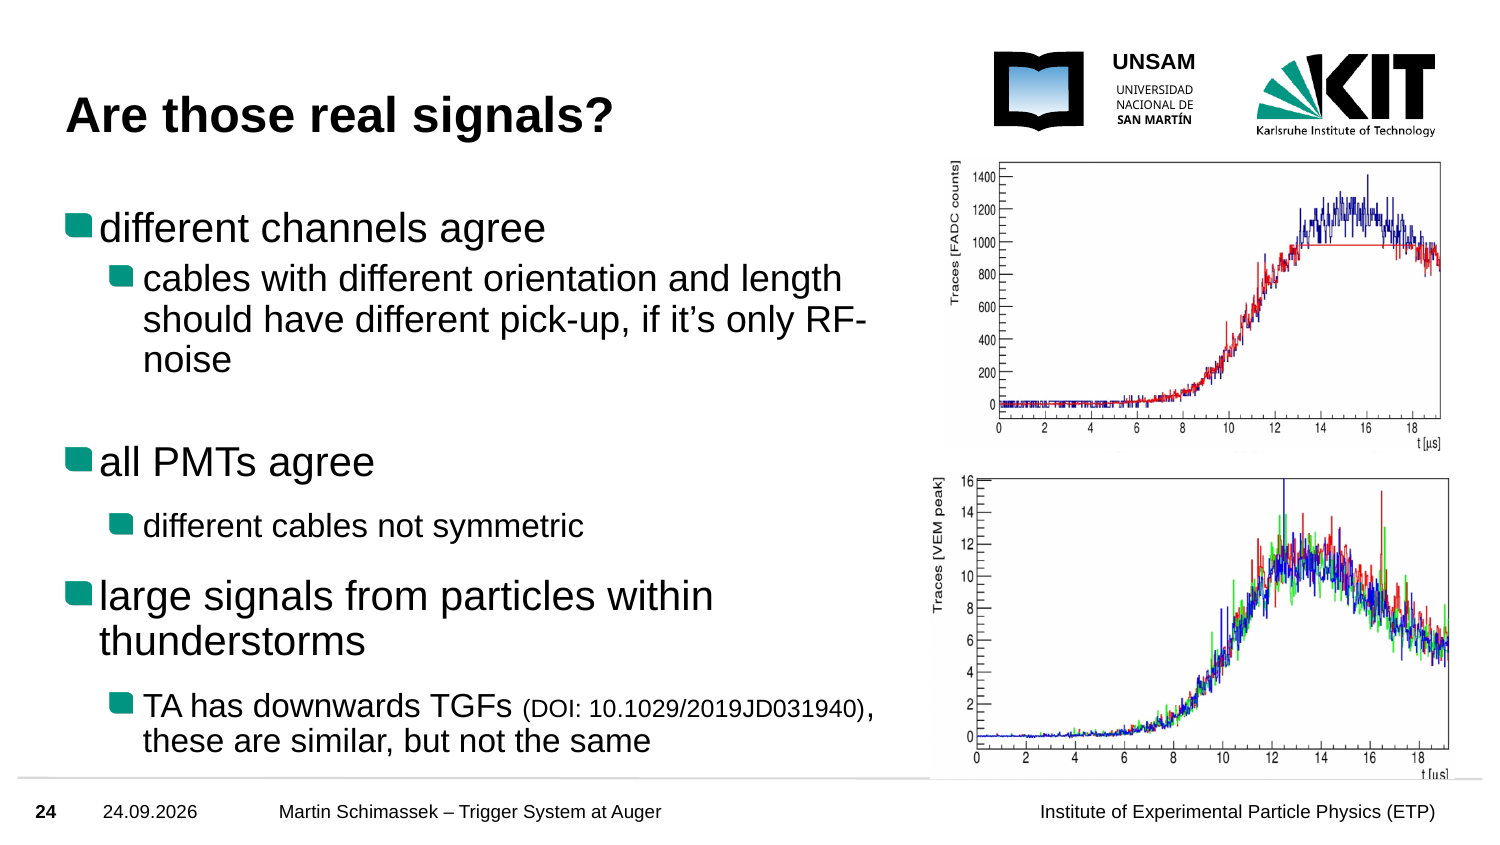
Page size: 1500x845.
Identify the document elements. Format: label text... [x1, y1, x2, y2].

title Are those real signals? [64, 48, 1192, 144]
slide_number 01.11.2021 [102, 778, 272, 844]
slide_number <number> [35, 778, 89, 844]
picture [945, 156, 1444, 454]
picture [930, 472, 1455, 779]
list different channels agree cables with different orientation and length should have different pick-up, if it’s only RF-noise all PMTs agree different cables not symmetric large signals from particles within thunderstorms TA has downwards TGFs (DOI: 10.1029/2019JD031940), these are similar, but not the same [65, 206, 916, 741]
picture [1257, 54, 1435, 137]
